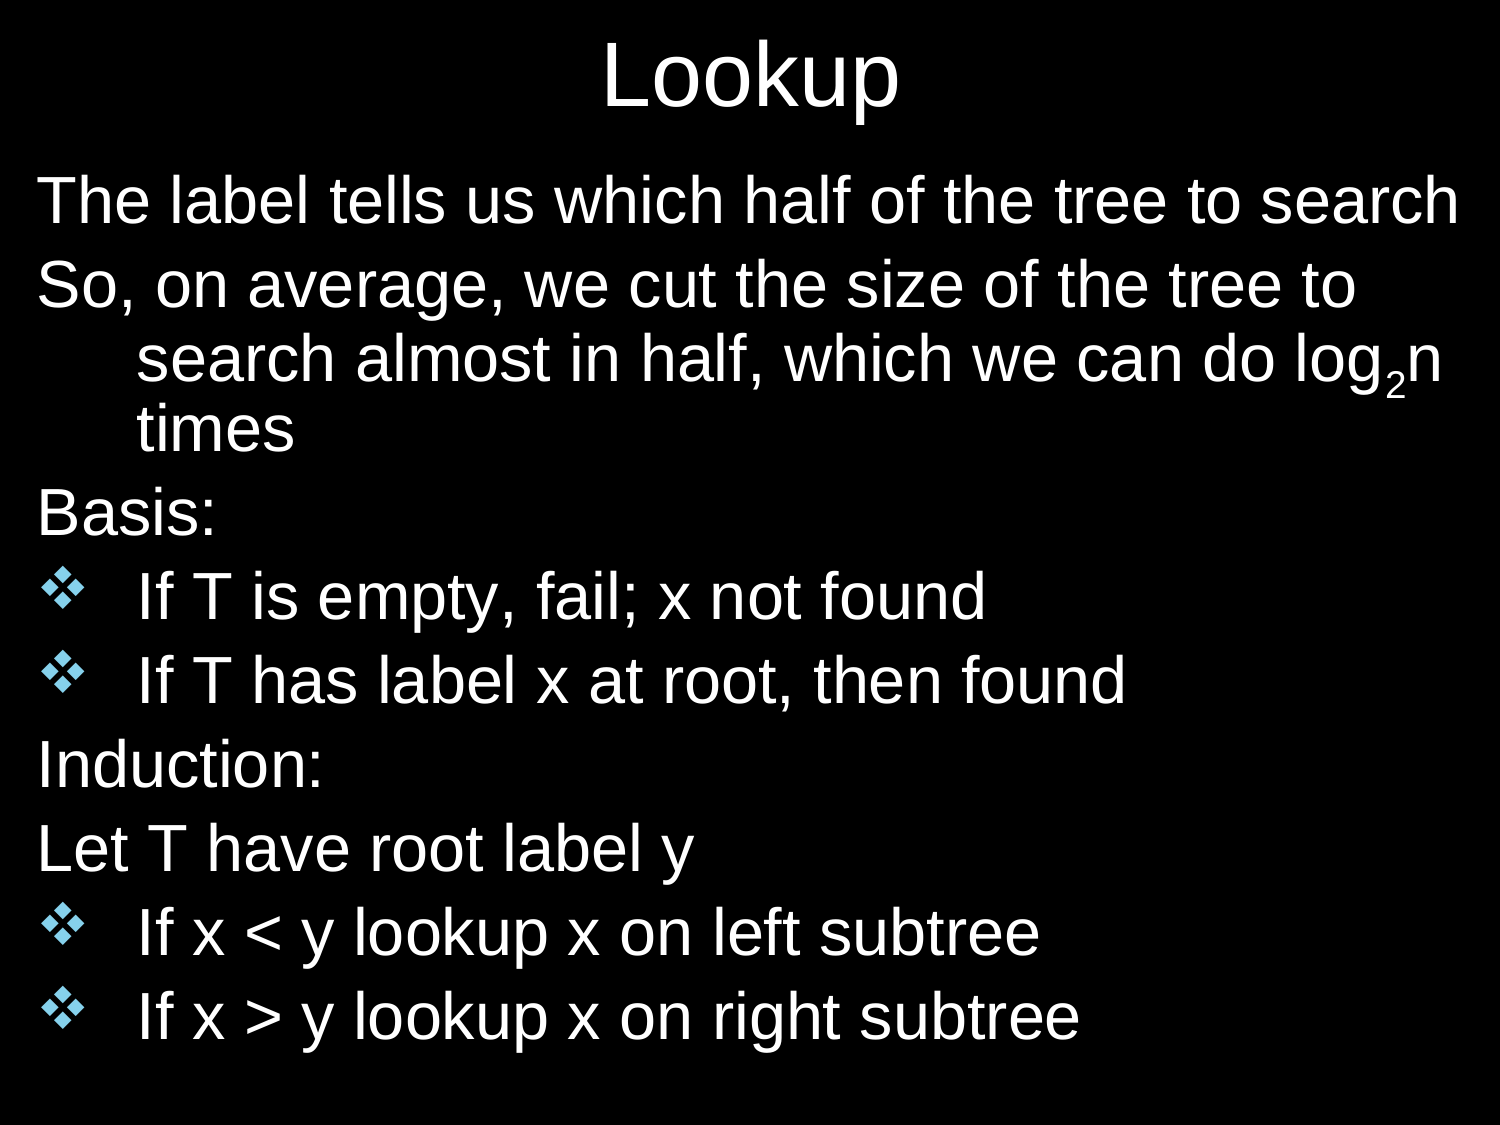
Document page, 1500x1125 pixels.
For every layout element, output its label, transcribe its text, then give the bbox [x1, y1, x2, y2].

list The label tells us which half of the tree to search So, on average, we cut the size of the tree to search almost in half, which we can do log2n times Basis: If T is empty, fail; x not found If T has label x at root, then found Induction: Let T have root label y If x < y lookup x on left subtree If x > y lookup x on right subtree [22, 162, 1482, 1125]
title Lookup [22, 16, 1480, 134]
